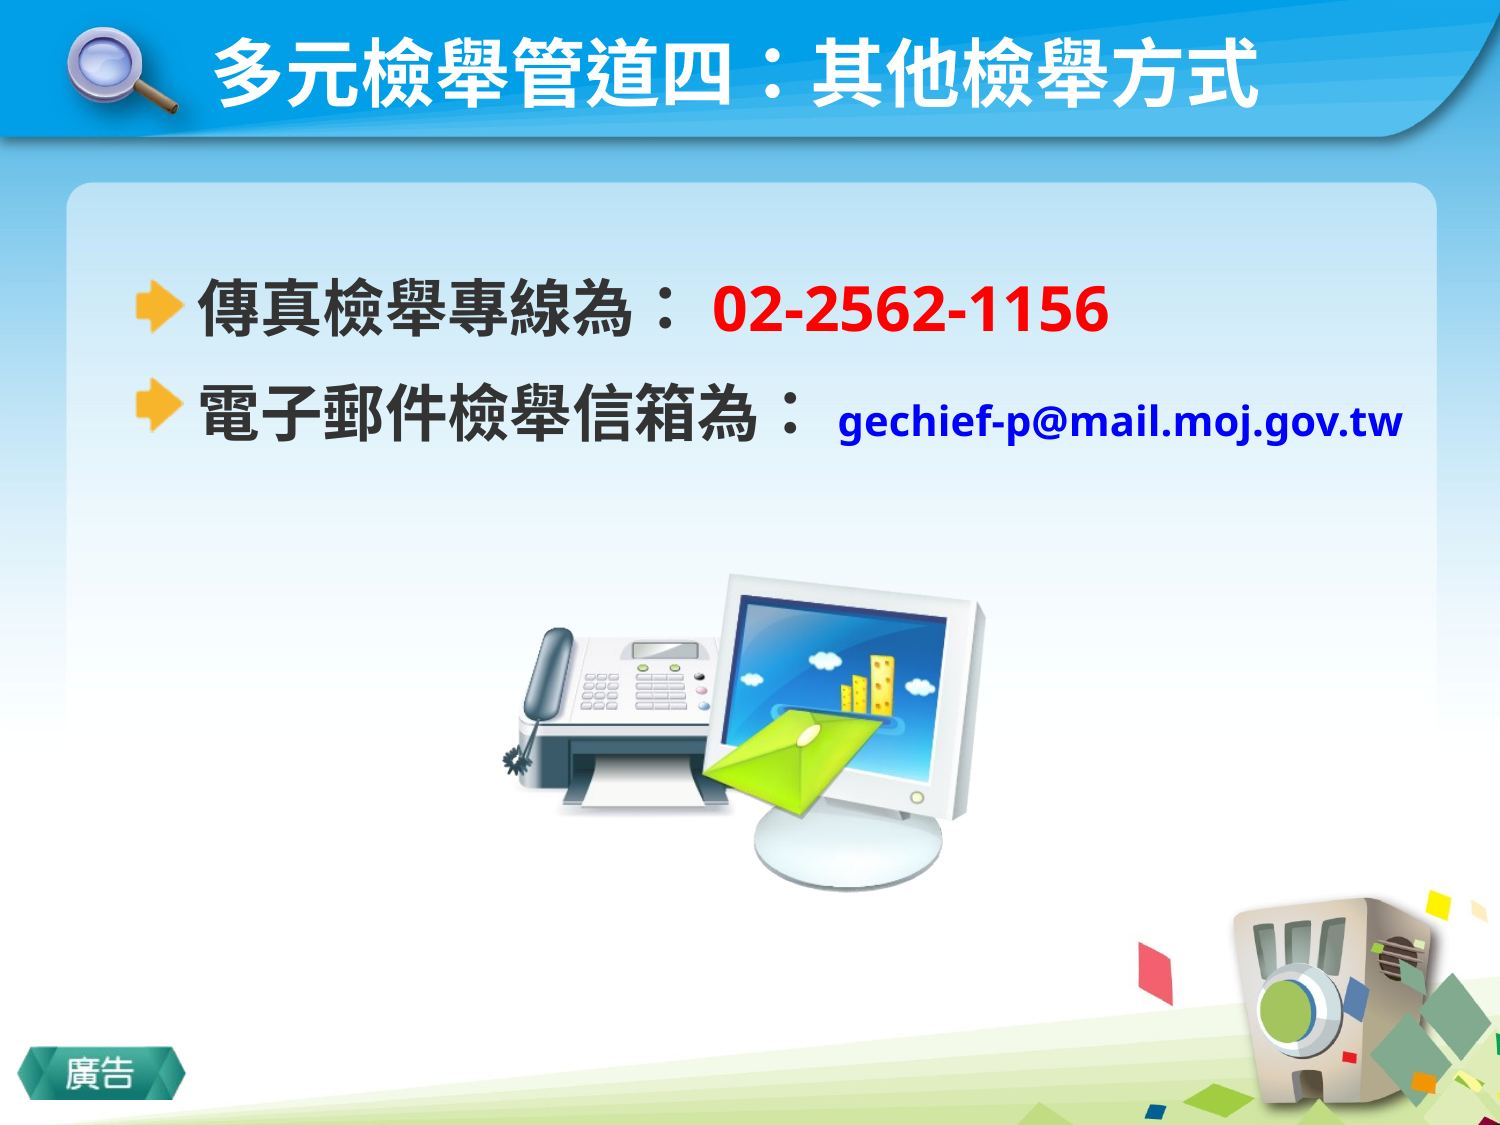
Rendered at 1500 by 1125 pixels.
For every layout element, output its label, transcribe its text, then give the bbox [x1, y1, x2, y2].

text_box 傳真檢舉專線為：02-2562-1156 電子郵件檢舉信箱為：gechief-p@mail.moj.gov.tw [183, 231, 1447, 456]
picture [0, 0, 1500, 1125]
text_box 多元檢舉管道四：其他檢舉方式 [195, 19, 1341, 124]
picture [67, 27, 179, 114]
